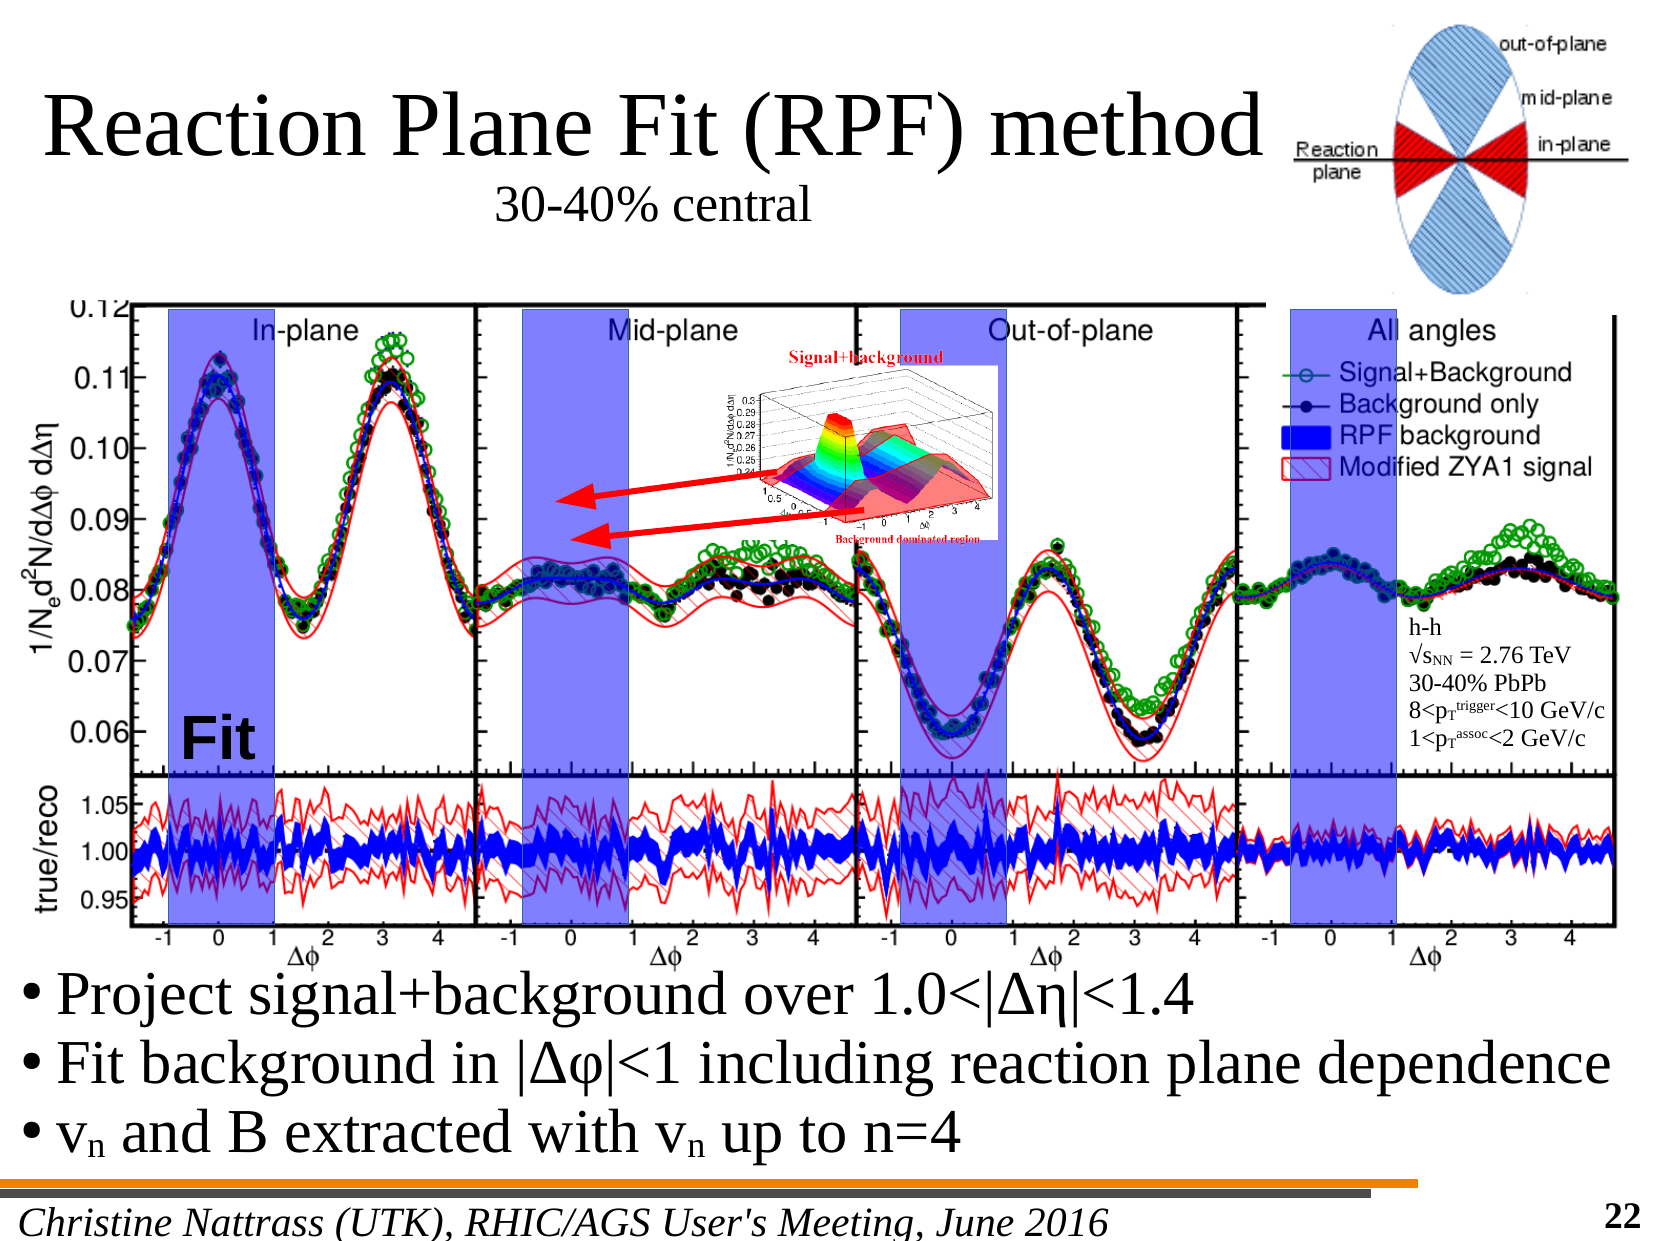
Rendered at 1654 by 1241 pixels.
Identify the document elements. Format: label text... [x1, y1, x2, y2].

text_box h-h √sNN = 2.76 TeV 30-40% PbPb 8<pTtrigger<10 GeV/c 1<pTassoc<2 GeV/c [1394, 605, 1654, 789]
text_box [900, 309, 1007, 344]
text_box [168, 309, 275, 695]
text_box [1290, 309, 1397, 925]
text_box [522, 309, 629, 925]
title Reaction Plane Fit (RPF) method 30-40% central [35, 49, 1273, 257]
picture [0, 14, 1654, 982]
text_box [168, 781, 275, 925]
text_box [900, 556, 1007, 925]
text_box Project signal+background over 1.0<|Δη|<1.4 Fit background in |Δφ|<1 including reaction plane dependence vn and B extracted with vn up to n=4 [5, 951, 1642, 1241]
text_box Fit [165, 695, 301, 781]
